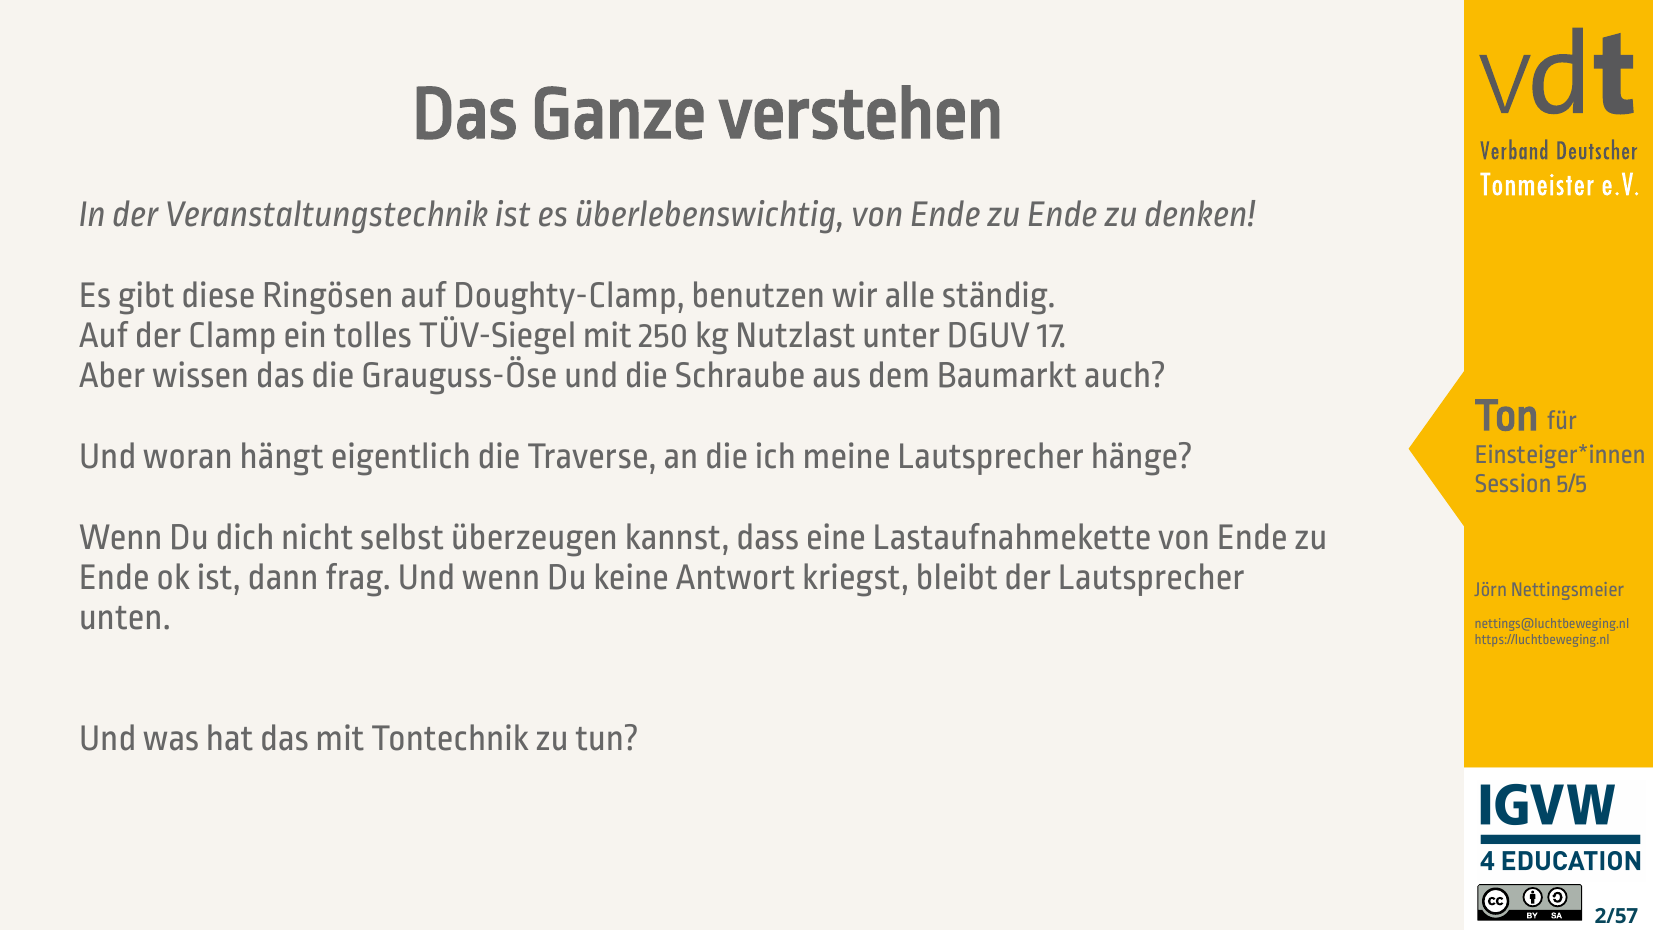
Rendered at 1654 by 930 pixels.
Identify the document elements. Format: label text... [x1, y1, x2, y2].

title Das Ganze verstehen [82, 37, 1335, 188]
picture [1477, 780, 1646, 882]
text_box In der Veranstaltungstechnik ist es überlebenswichtig, von Ende zu Ende zu denken! Es gibt diese Ringösen auf Doughty-Clamp, benutzen wir alle ständig. Auf der Clamp ein tolles TÜV-Siegel mit 250 kg Nutzlast unter DGUV 17. Aber wissen das die Grauguss-Öse und die Schraube aus dem Baumarkt auch? Und woran hängt eigentlich die Traverse, an die ich meine Lautsprecher hänge? Wenn Du dich nicht selbst überzeugen kannst, dass eine Lastaufnahmekette von Ende zu Ende ok ist, dann frag. Und wenn Du keine Antwort kriegst, bleibt der Lautsprecher unten. Und was hat das mit Tontechnik zu tun? [64, 188, 1350, 875]
